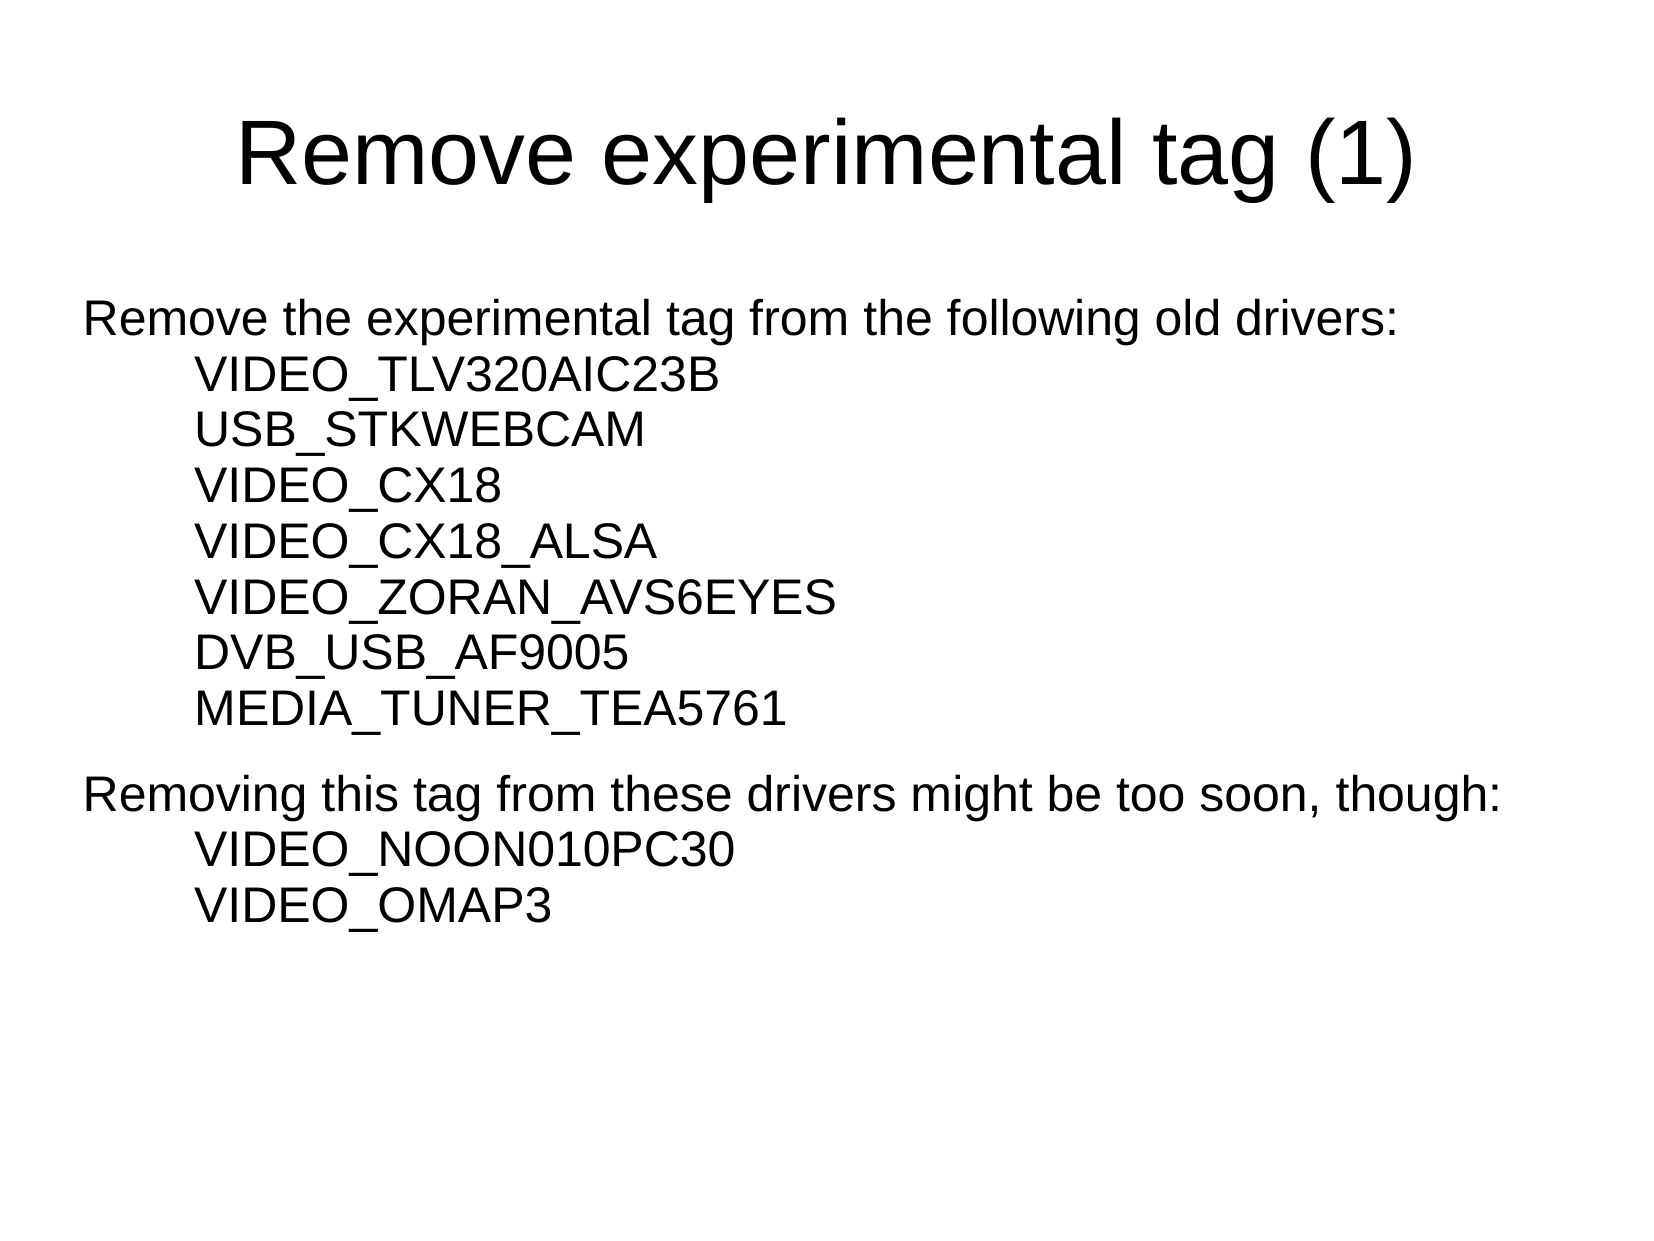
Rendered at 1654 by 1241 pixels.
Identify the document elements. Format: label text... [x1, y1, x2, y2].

title Remove experimental tag (1) [82, 56, 1571, 250]
list Remove the experimental tag from the following old drivers: VIDEO_TLV320AIC23B USB_STKWEBCAM VIDEO_CX18 VIDEO_CX18_ALSA VIDEO_ZORAN_AVS6EYES DVB_USB_AF9005 MEDIA_TUNER_TEA5761 Removing this tag from these drivers might be too soon, though: VIDEO_NOON010PC30 VIDEO_OMAP3 [82, 290, 1571, 1094]
